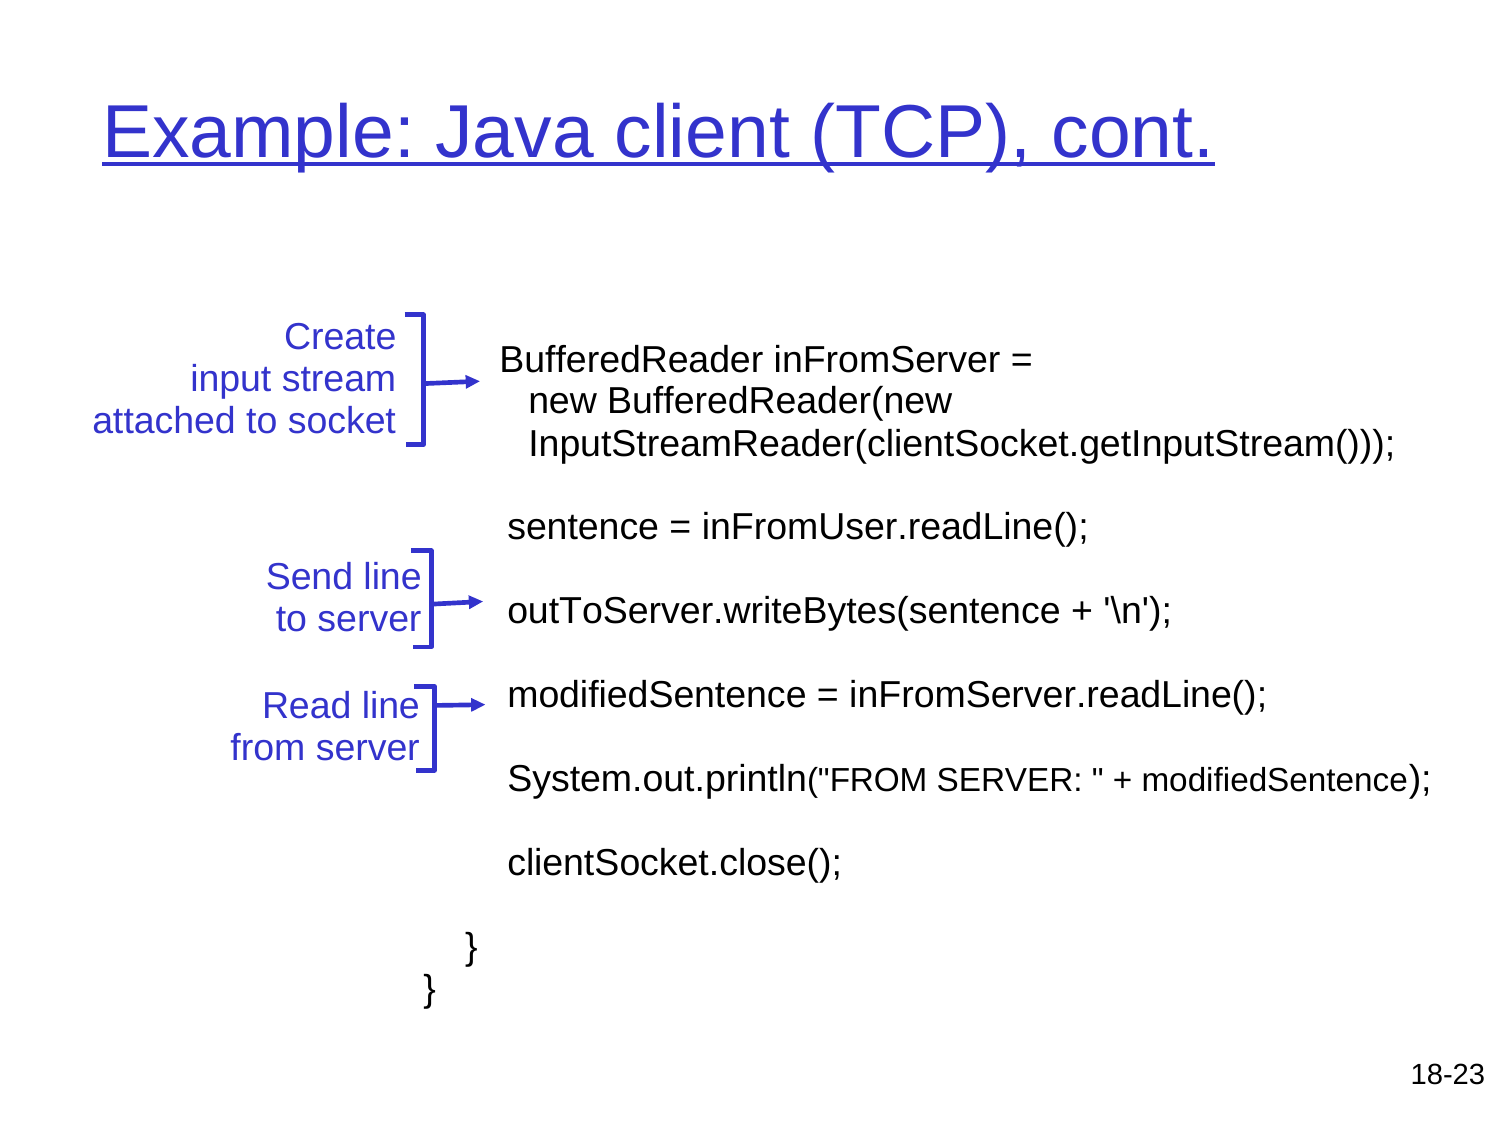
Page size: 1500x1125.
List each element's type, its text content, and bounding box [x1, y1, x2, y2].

text_box Create input stream attached to socket [18, 307, 412, 450]
text_box BufferedReader inFromServer = new BufferedReader(new InputStreamReader(clientSocket.getInputStream())); sentence = inFromUser.readLine(); outToServer.writeBytes(sentence + '\n'); modifiedSentence = inFromServer.readLine(); System.out.println("FROM SERVER: " + modifiedSentence); clientSocket.close(); } } [408, 330, 1458, 1018]
text_box Read line from server [215, 677, 435, 777]
title Example: Java client (TCP), cont. [87, 37, 1363, 225]
text_box Send line to server [251, 547, 437, 648]
